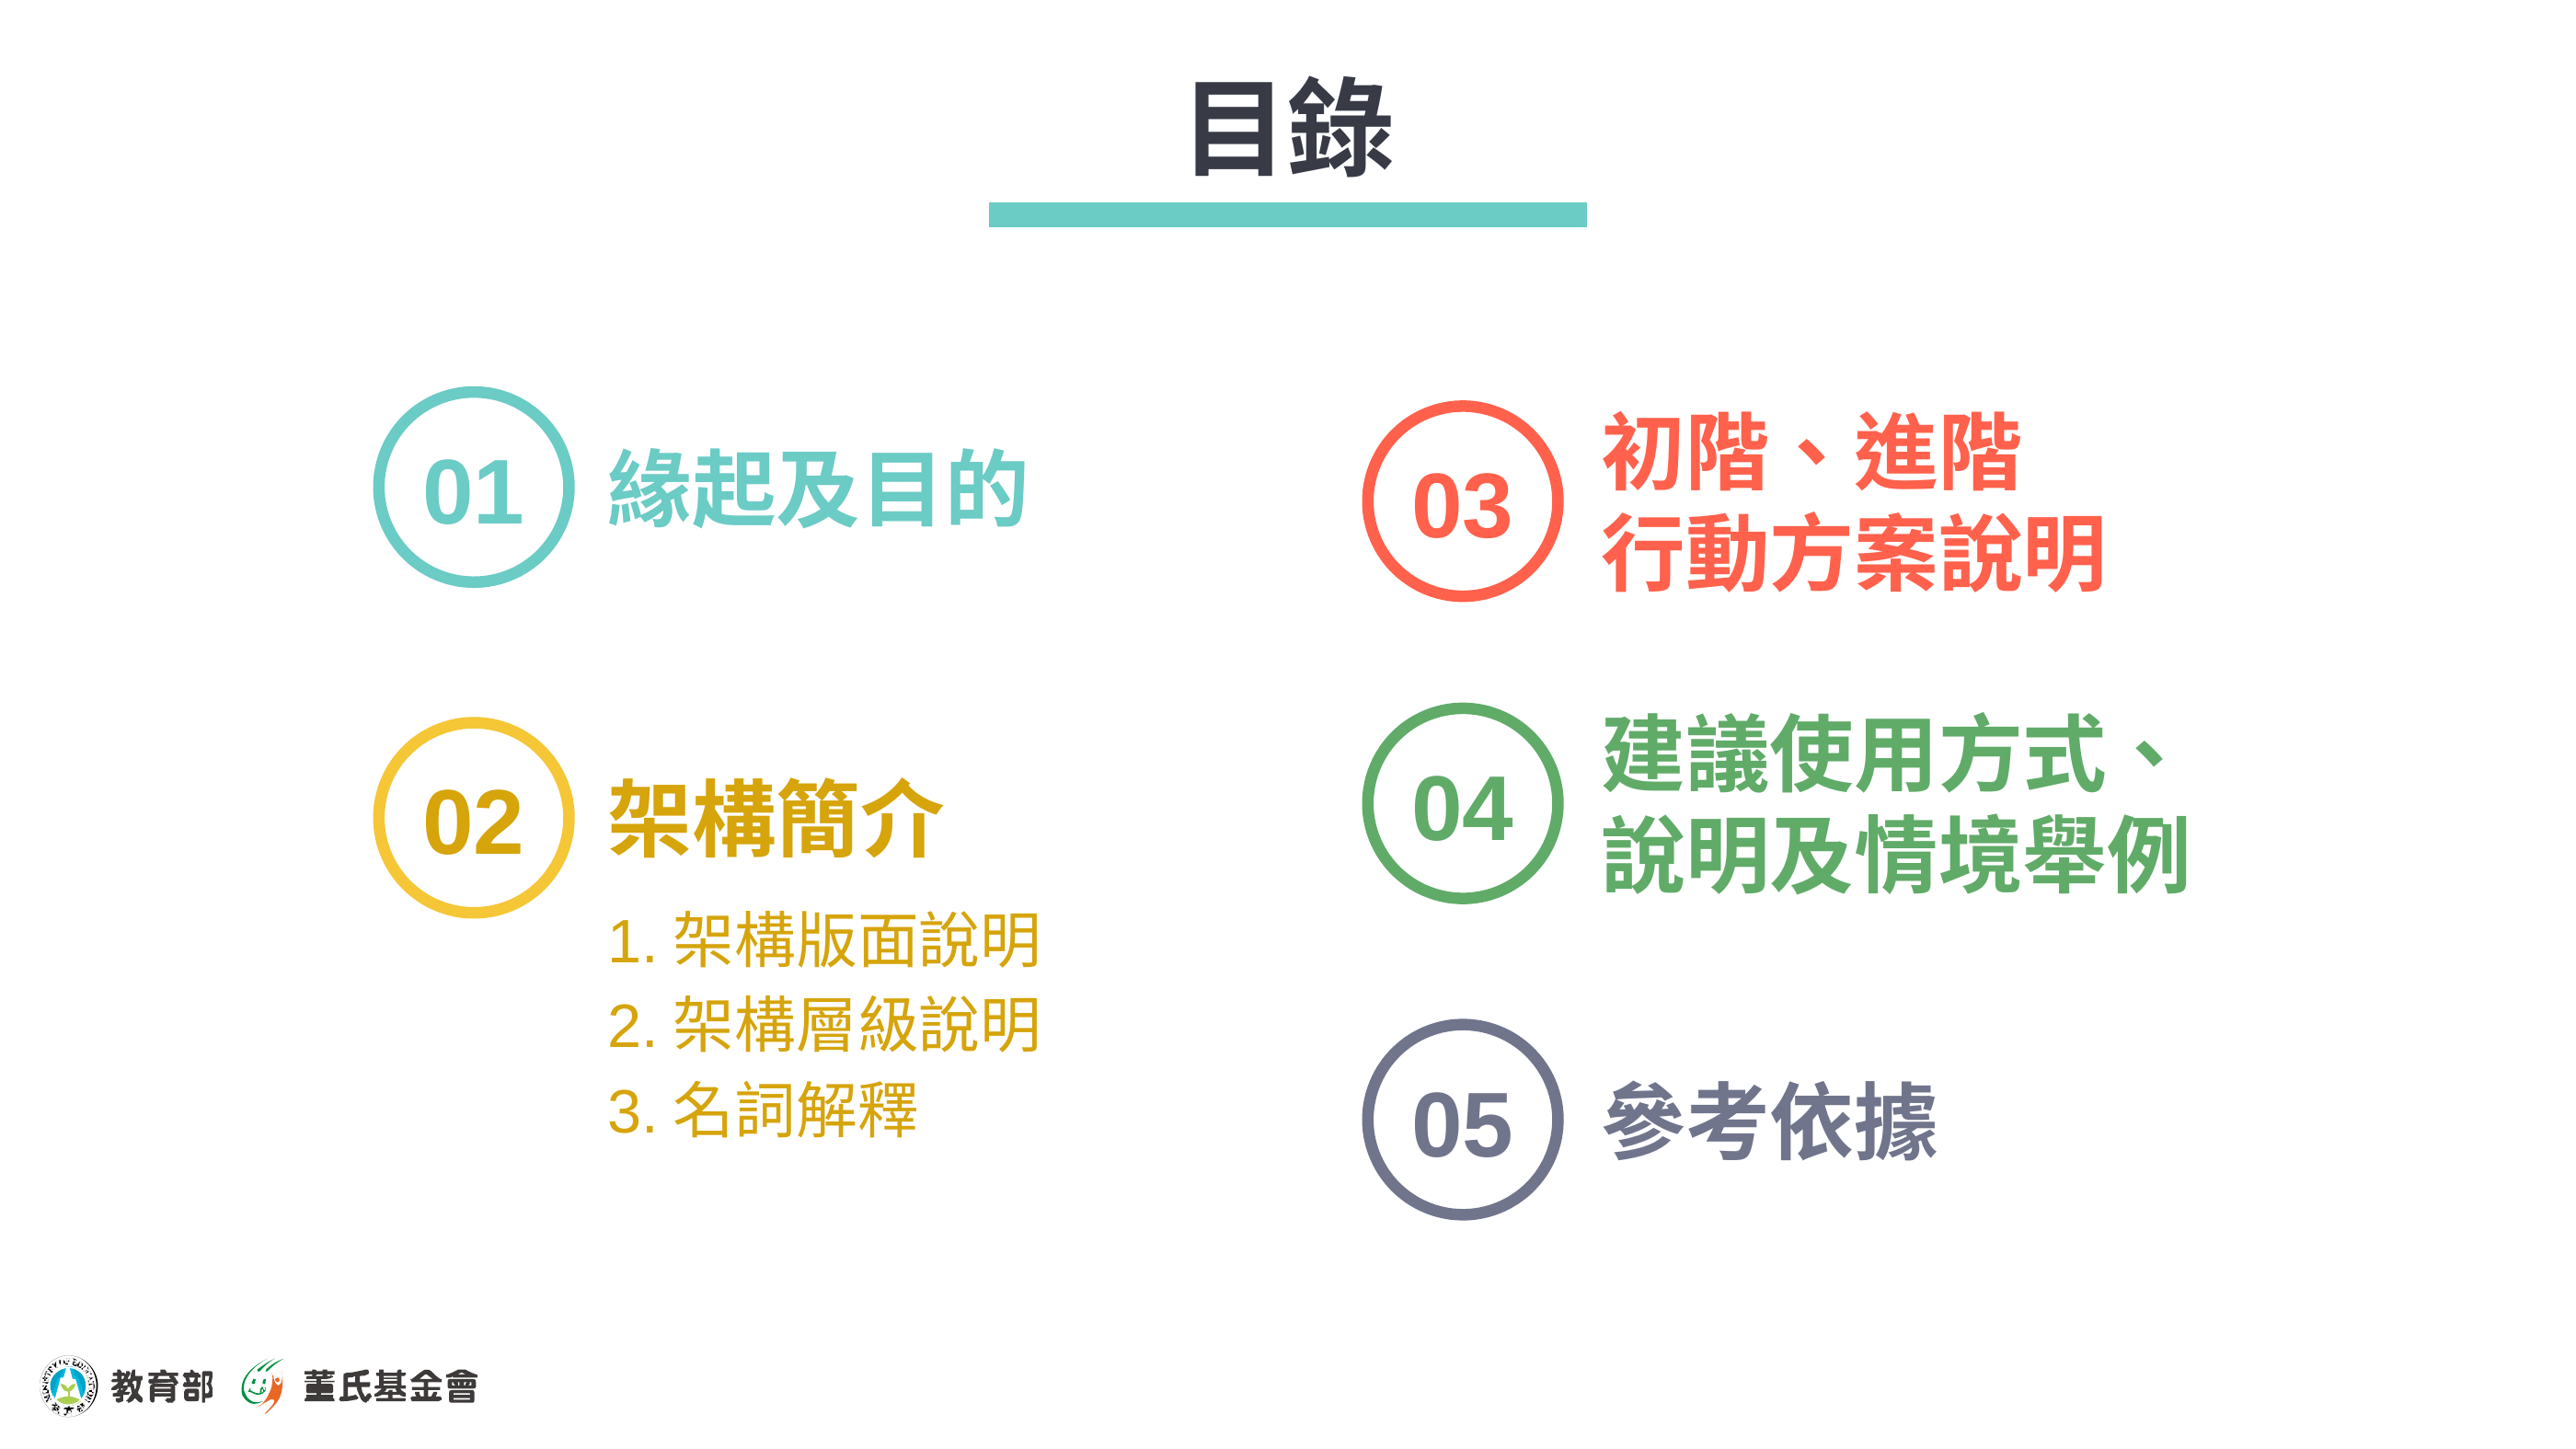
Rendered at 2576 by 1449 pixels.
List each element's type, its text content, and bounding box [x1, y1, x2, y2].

text_box 02 [378, 722, 569, 914]
text_box 初階、進階 行動方案說明 [1587, 392, 2187, 611]
text_box 03 [1367, 406, 1558, 597]
text_box 1.架構版面說明 2.架構層級說明 3.名詞解釋 [593, 894, 1078, 1156]
text_box 01 [378, 392, 569, 582]
text_box 緣起及目的 [593, 429, 1171, 546]
text_box 04 [1367, 707, 1558, 899]
text_box 目錄 [926, 52, 1650, 198]
text_box 05 [1367, 1024, 1558, 1215]
text_box 建議使用方式、 說明及情境舉例 [1587, 694, 2423, 913]
text_box [989, 202, 1587, 227]
text_box 參考依據 [1587, 1061, 2018, 1179]
text_box 架構簡介 [593, 759, 1002, 876]
